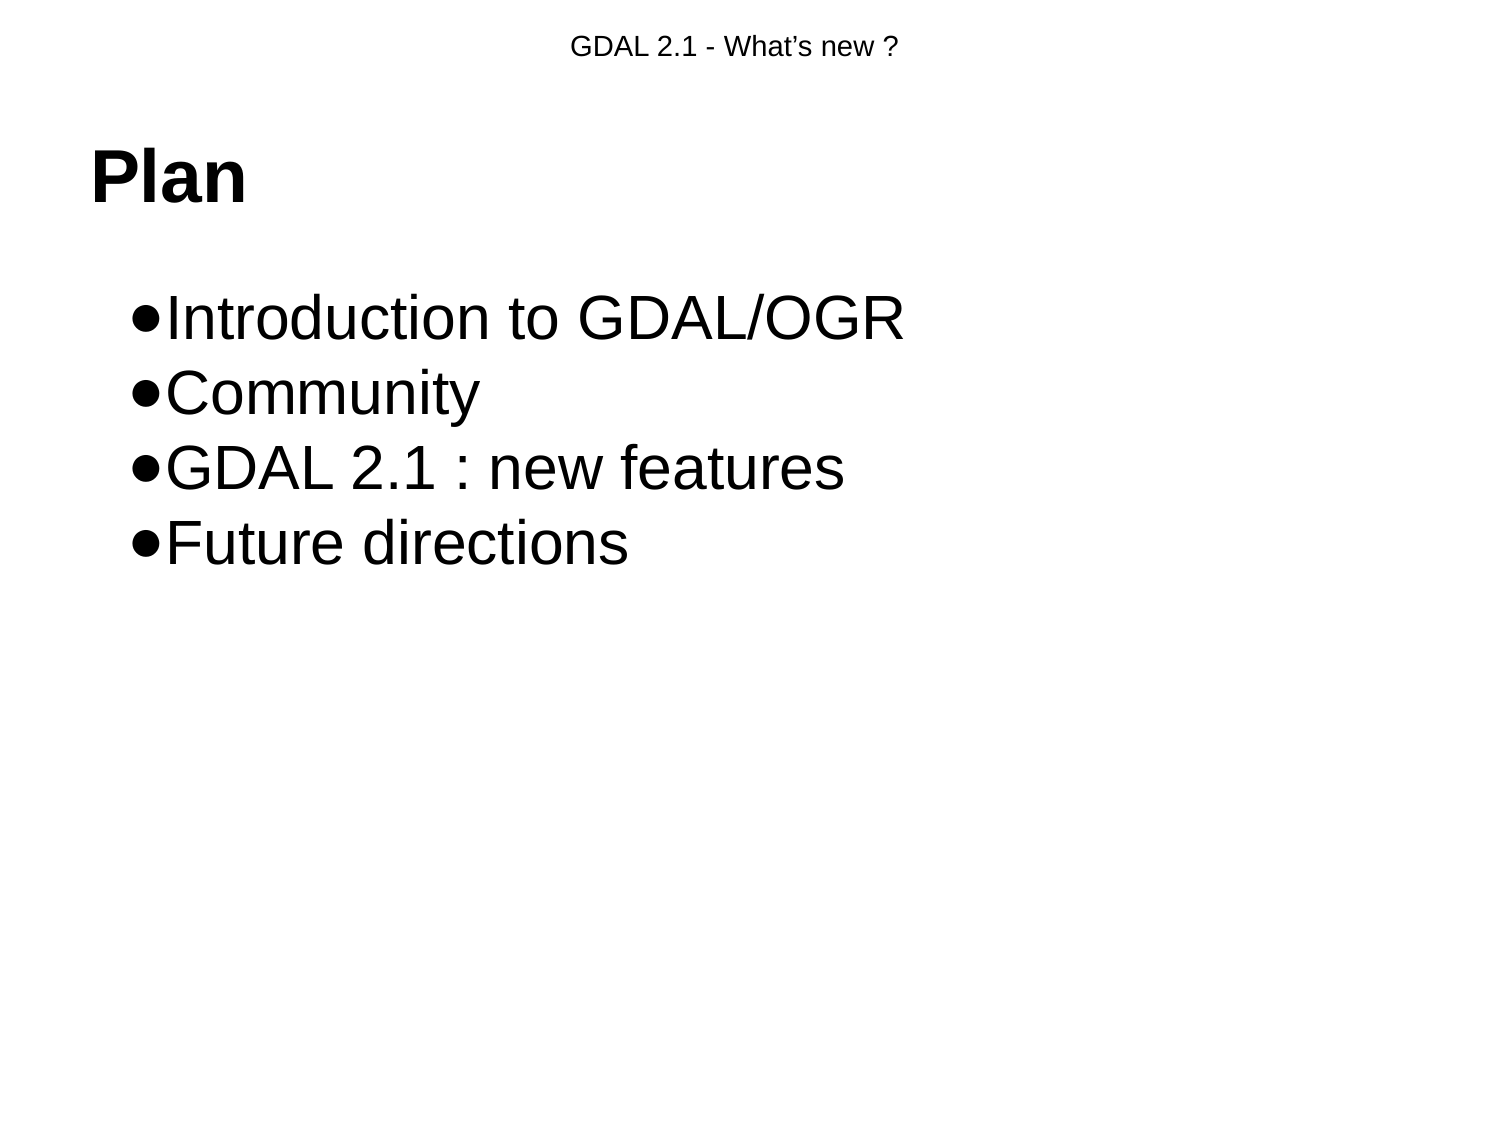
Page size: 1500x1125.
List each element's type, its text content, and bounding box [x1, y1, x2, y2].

list Introduction to GDAL/OGR Community GDAL 2.1 : new features Future directions [75, 262, 1425, 1078]
title Plan [75, 45, 1425, 233]
